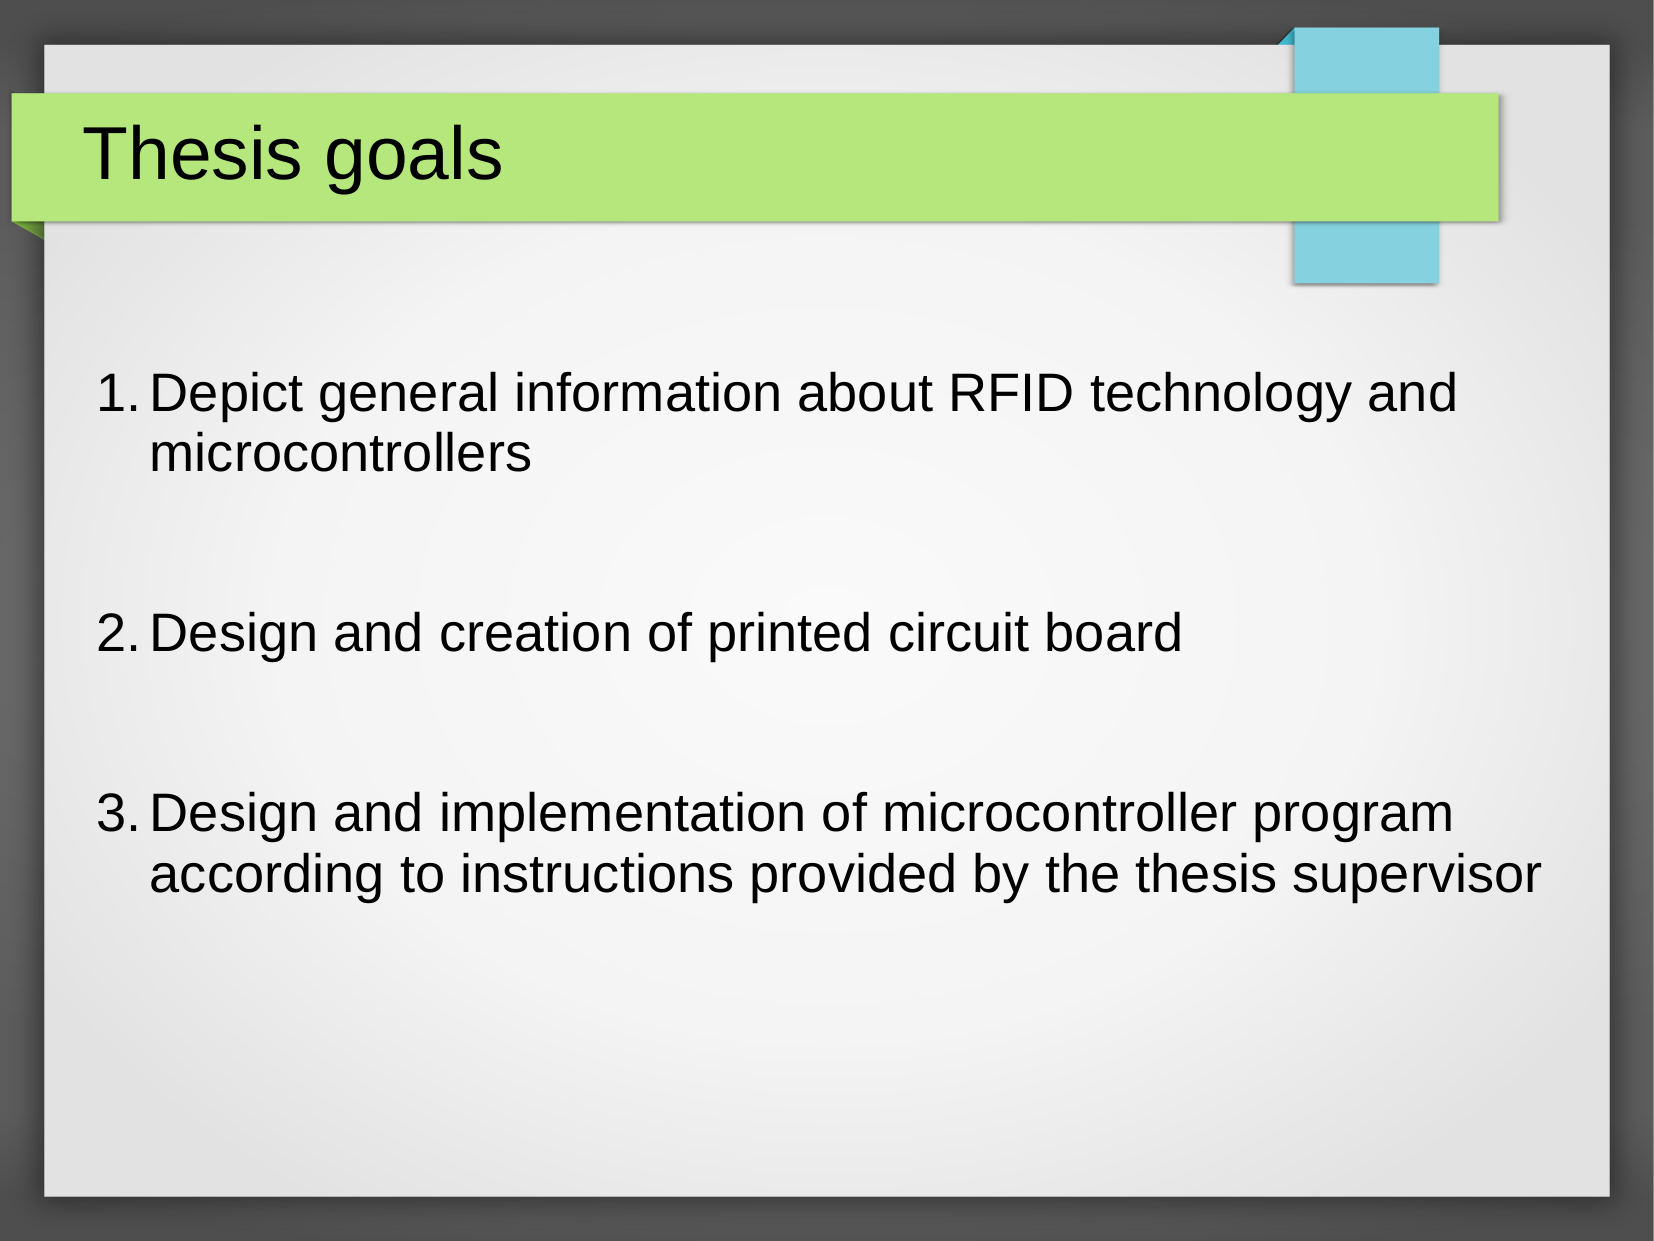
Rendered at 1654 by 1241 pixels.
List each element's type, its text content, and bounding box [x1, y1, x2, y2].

picture [0, 0, 1654, 1241]
title Thesis goals [82, 94, 1264, 213]
list Depict general information about RFID technology and microcontrollers Design and creation of printed circuit board Design and implementation of microcontroller program according to instructions provided by the thesis supervisor [78, 362, 1568, 1082]
